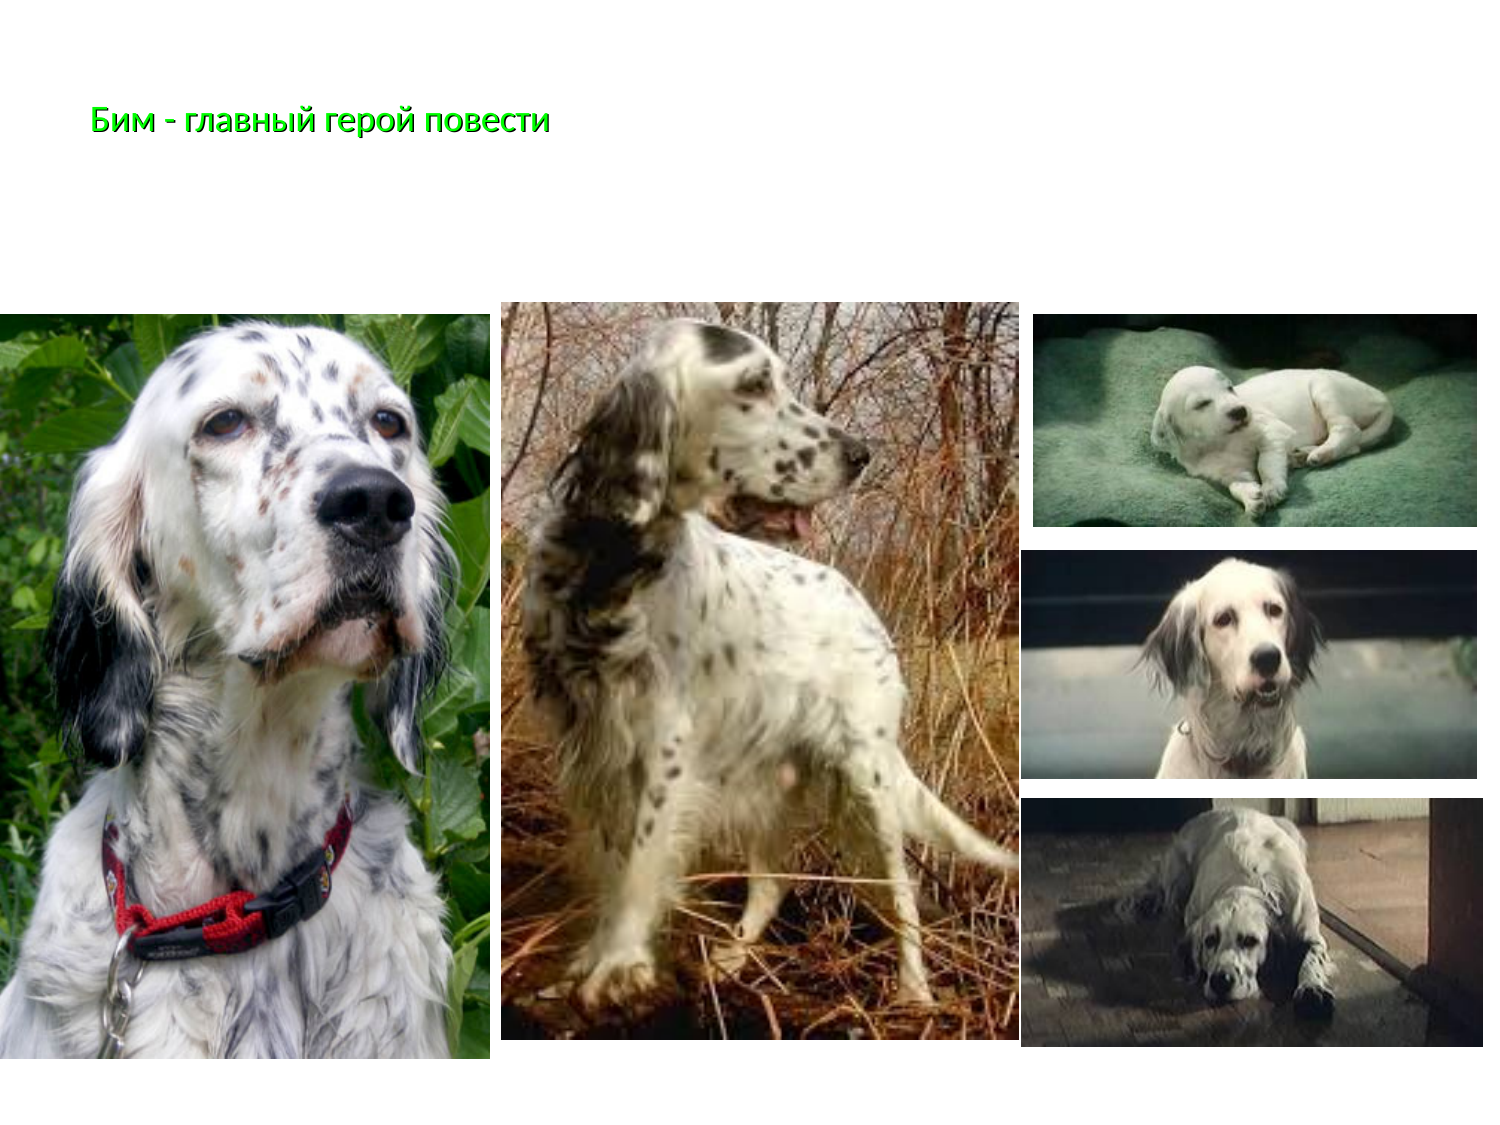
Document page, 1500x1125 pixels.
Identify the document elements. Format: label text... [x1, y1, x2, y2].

title Бим - главный герой повести [75, 0, 1426, 233]
picture [501, 302, 1019, 1040]
picture [1021, 550, 1477, 779]
picture [1021, 798, 1483, 1047]
picture [0, 314, 490, 1059]
picture [1033, 314, 1477, 527]
